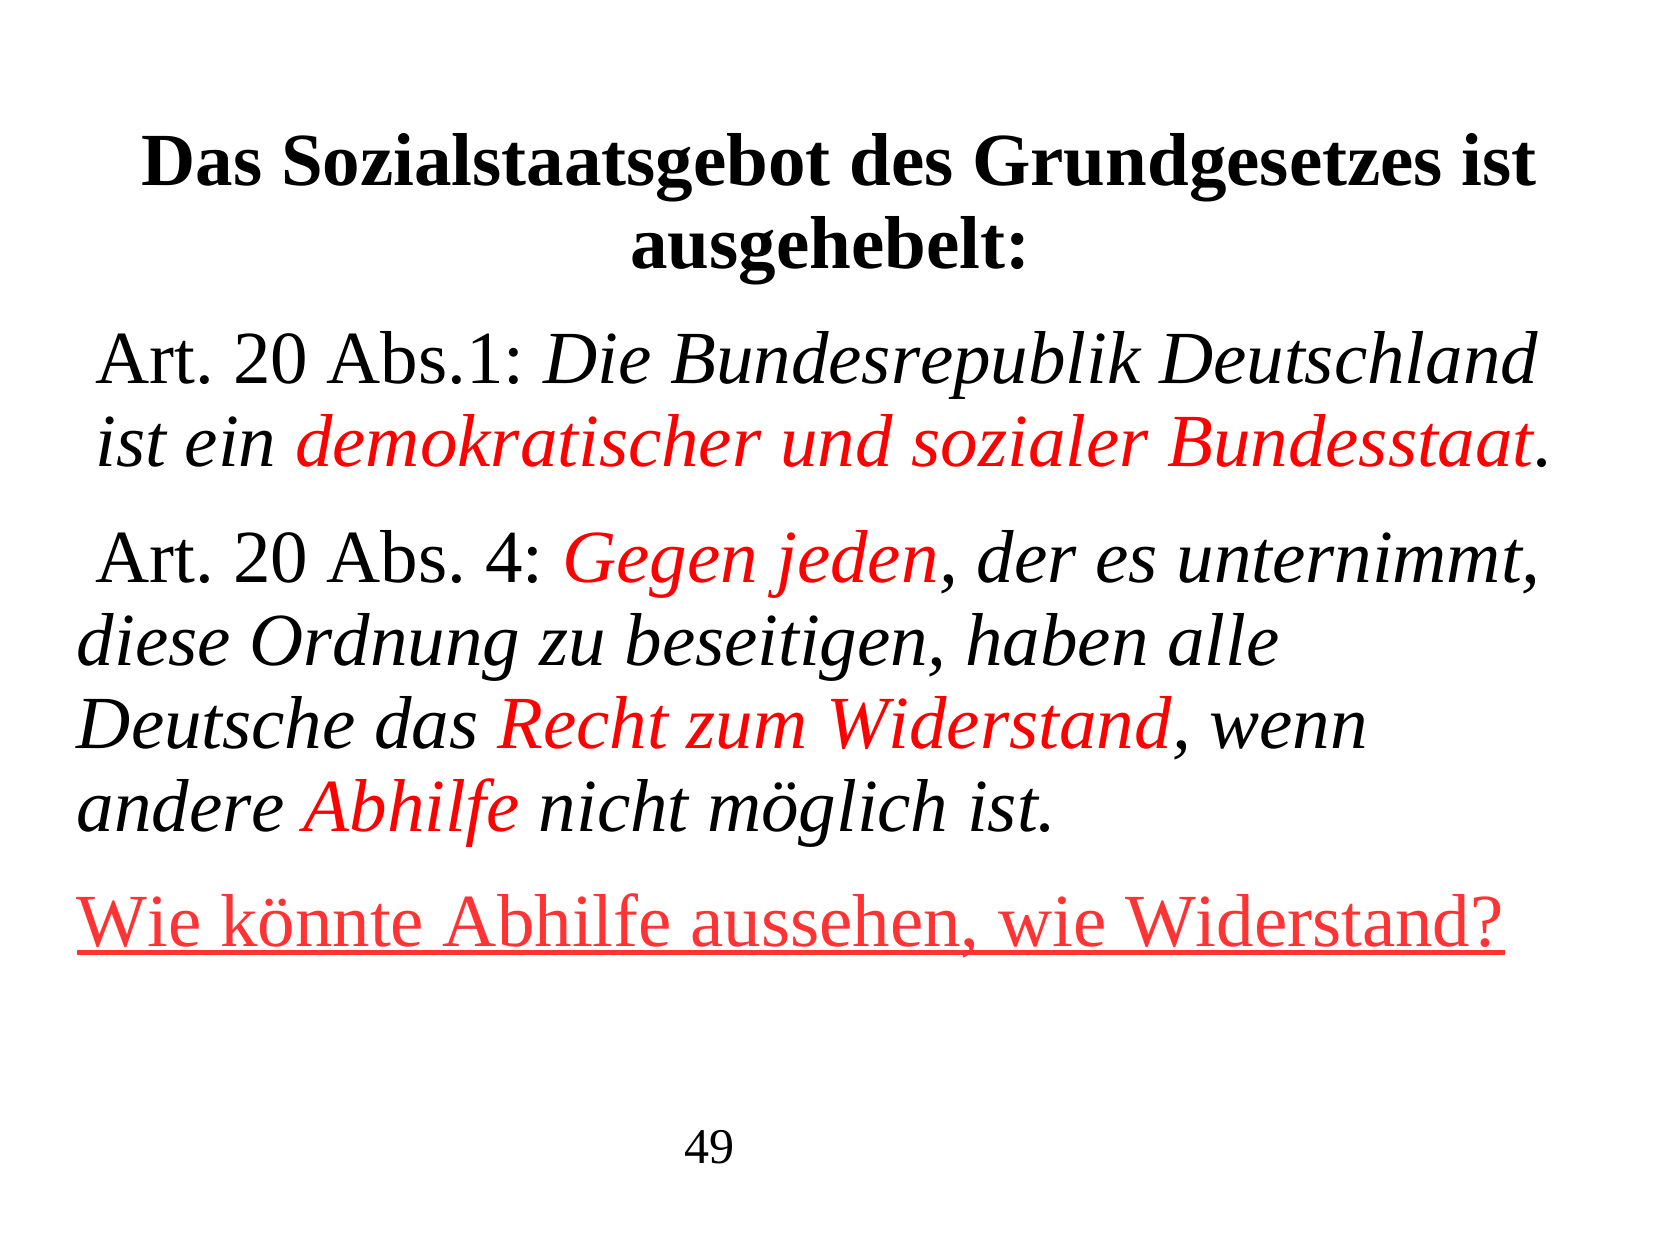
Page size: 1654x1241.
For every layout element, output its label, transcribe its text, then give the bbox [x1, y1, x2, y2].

text_box <Foliennummer> [684, 1118, 1037, 1180]
text_box Das Sozialstaatsgebot des Grundgesetzes ist ausgehebelt: Art. 20 Abs.1: Die Bundesrepublik Deutschland ist ein demokratischer und sozialer Bundesstaat. Art. 20 Abs. 4: Gegen jeden, der es unternimmt, diese Ordnung zu beseitigen, haben alle Deutsche das Recht zum Widerstand, wenn andere Abhilfe nicht möglich ist. Wie könnte Abhilfe aussehen, wie Widerstand? [76, 119, 1603, 1071]
